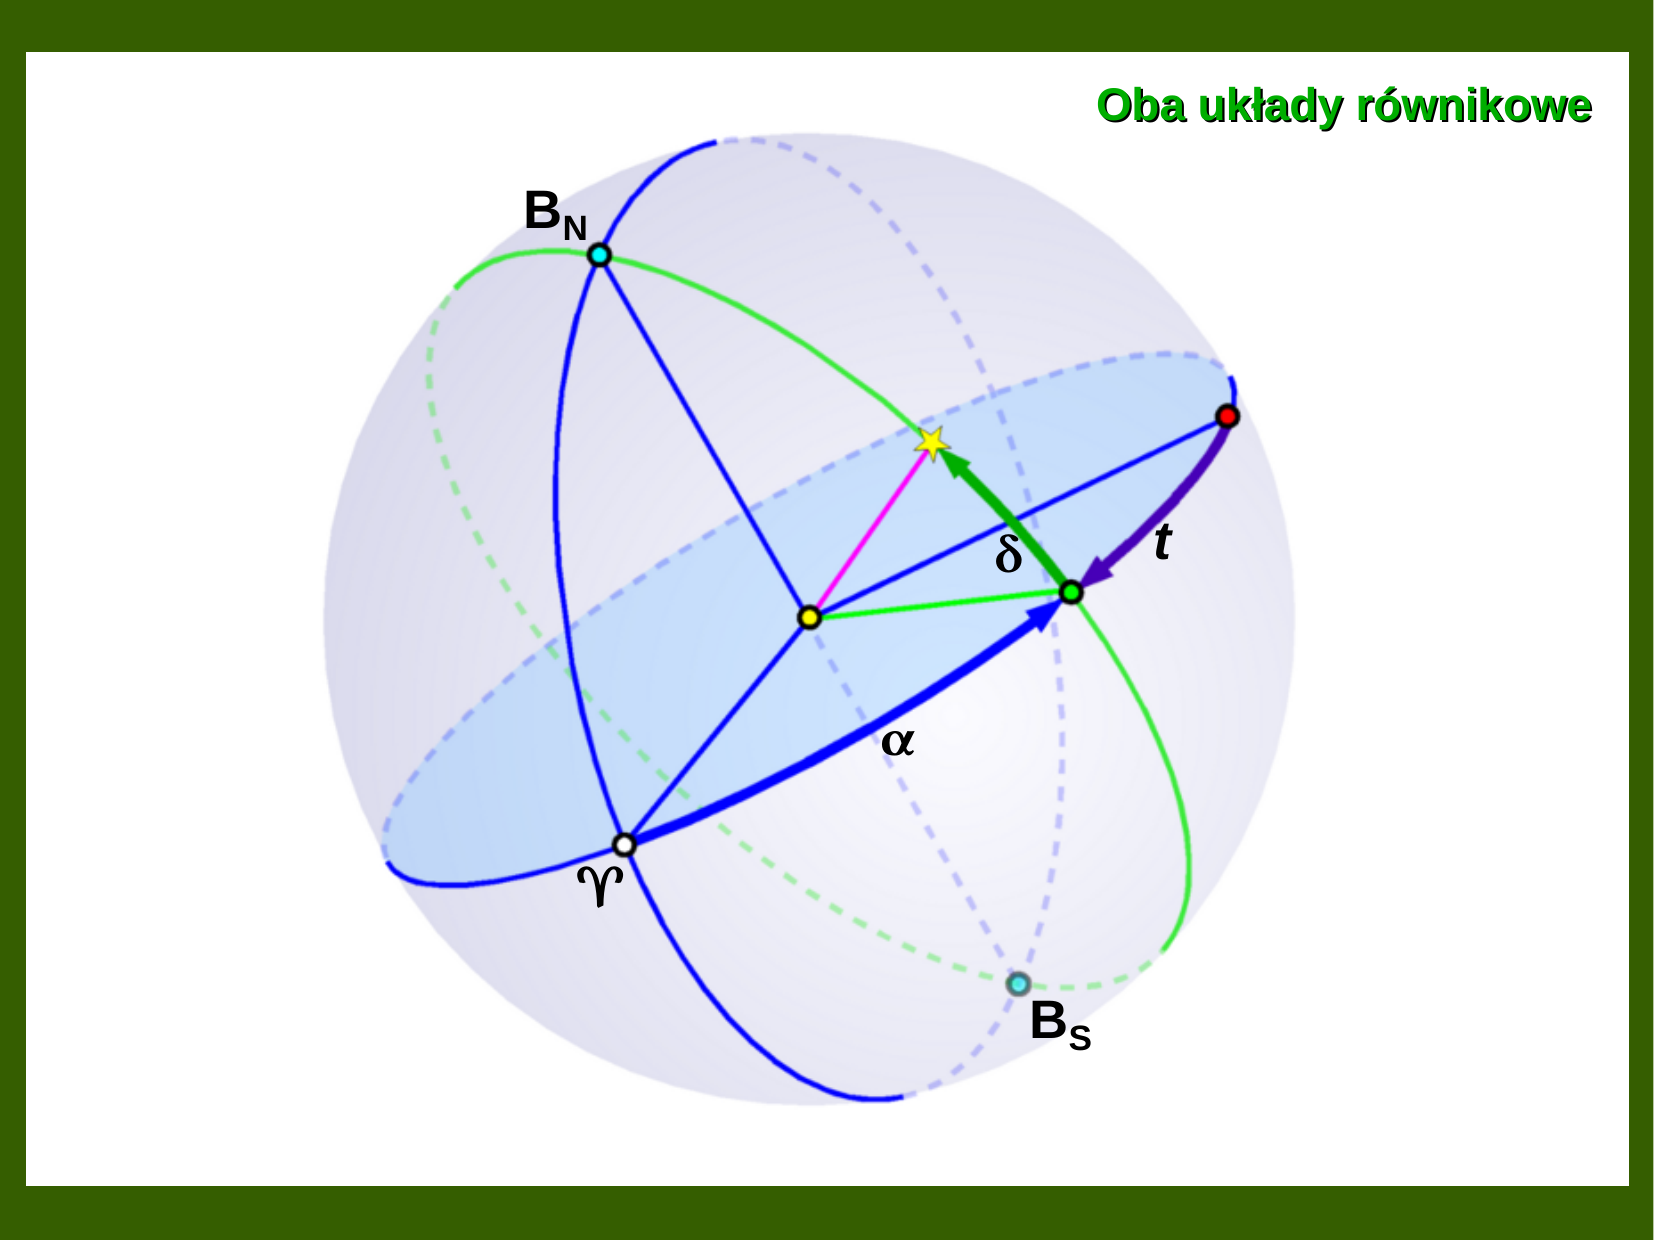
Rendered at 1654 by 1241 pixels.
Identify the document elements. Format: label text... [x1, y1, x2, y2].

text_box ♈ [561, 844, 640, 922]
text_box t [1138, 503, 1187, 579]
picture [26, 52, 1629, 1186]
text_box δ [980, 516, 1039, 594]
text_box BN [508, 172, 604, 255]
text_box BS [1014, 982, 1107, 1066]
text_box Oba układy równikowe [1081, 71, 1608, 139]
text_box α [866, 699, 932, 777]
